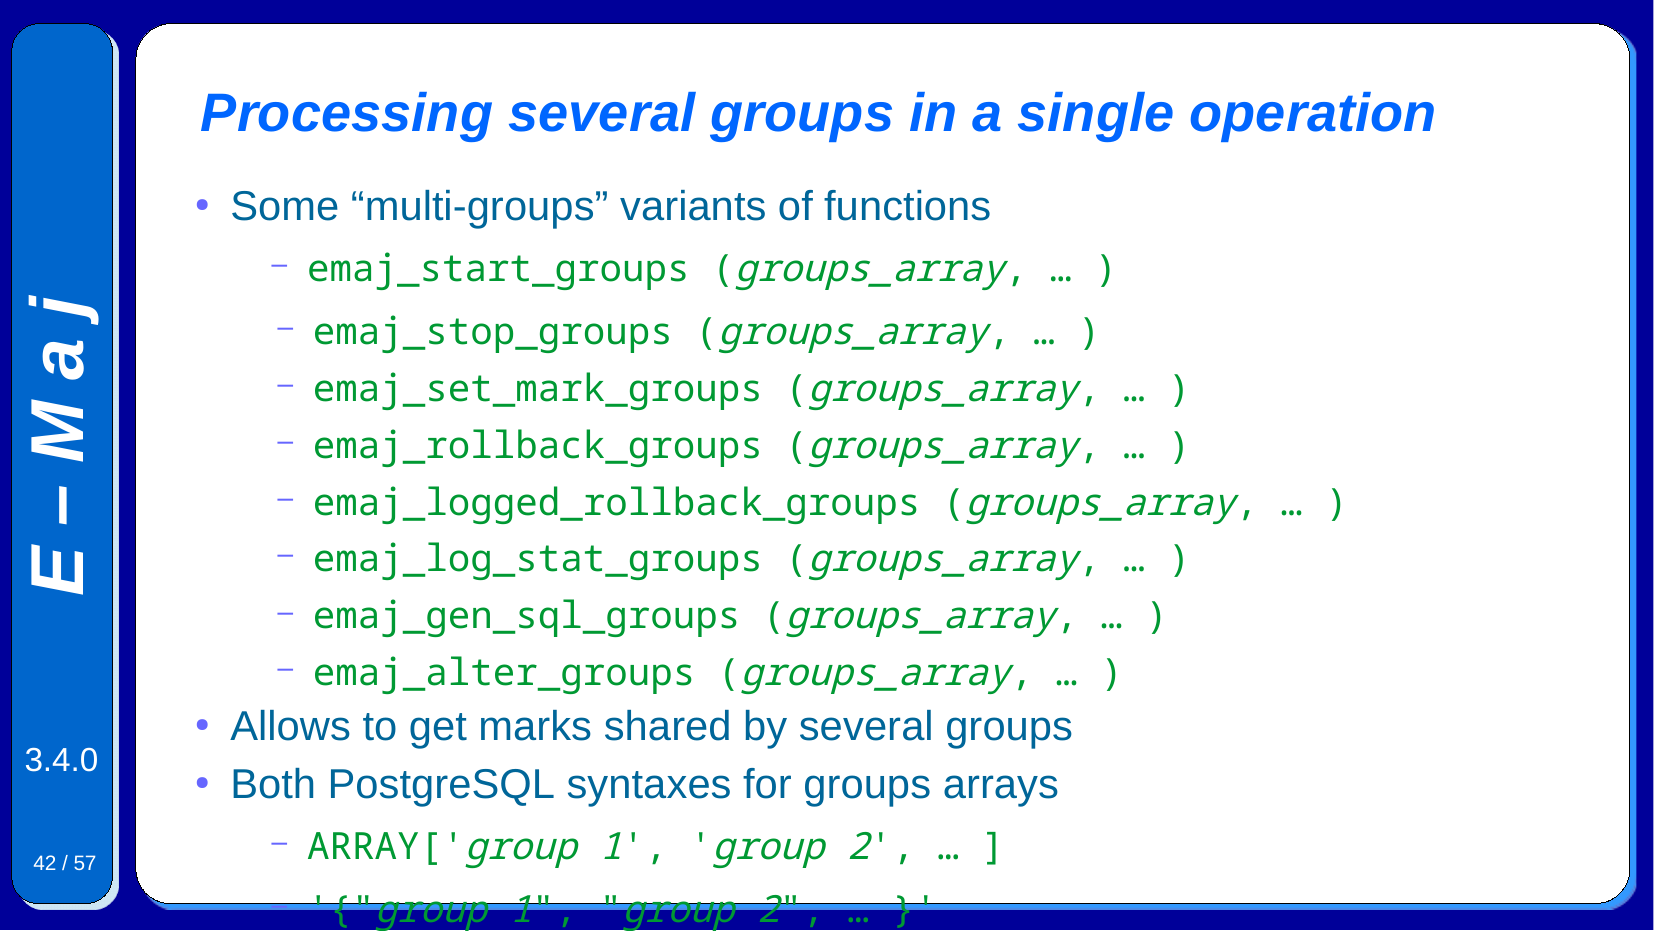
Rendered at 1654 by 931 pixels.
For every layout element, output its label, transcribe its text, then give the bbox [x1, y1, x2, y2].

title Processing several groups in a single operation [200, 34, 1575, 183]
list Some “multi-groups” variants of functions emaj_start_groups (groups_array, … ) emaj_stop_groups (groups_array, … ) emaj_set_mark_groups (groups_array, … ) emaj_rollback_groups (groups_array, … ) emaj_logged_rollback_groups (groups_array, … ) emaj_log_stat_groups (groups_array, … ) emaj_gen_sql_groups (groups_array, … ) emaj_alter_groups (groups_array, … ) Allows to get marks shared by several groups Both PostgreSQL syntaxes for groups arrays ARRAY['group 1', 'group 2', … ] '{"group 1", "group 2", … }' [177, 183, 1587, 859]
